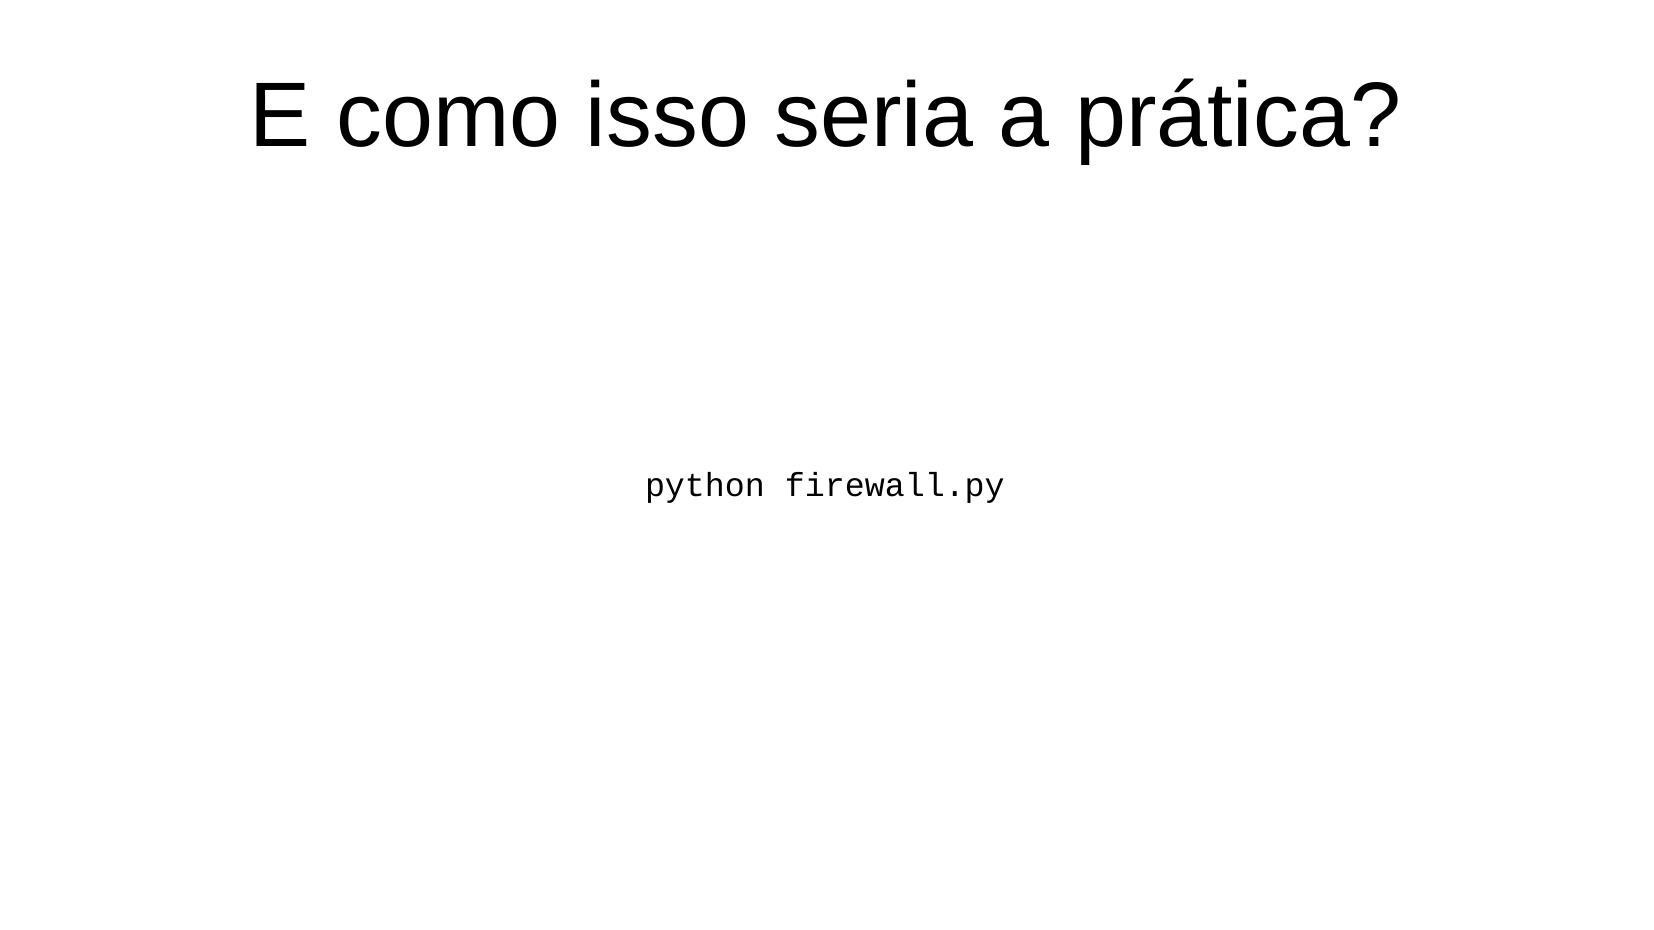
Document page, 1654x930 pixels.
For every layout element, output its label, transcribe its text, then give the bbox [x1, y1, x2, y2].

subtitle python firewall.py [30, 217, 1621, 757]
title E como isso seria a prática? [82, 37, 1571, 193]
